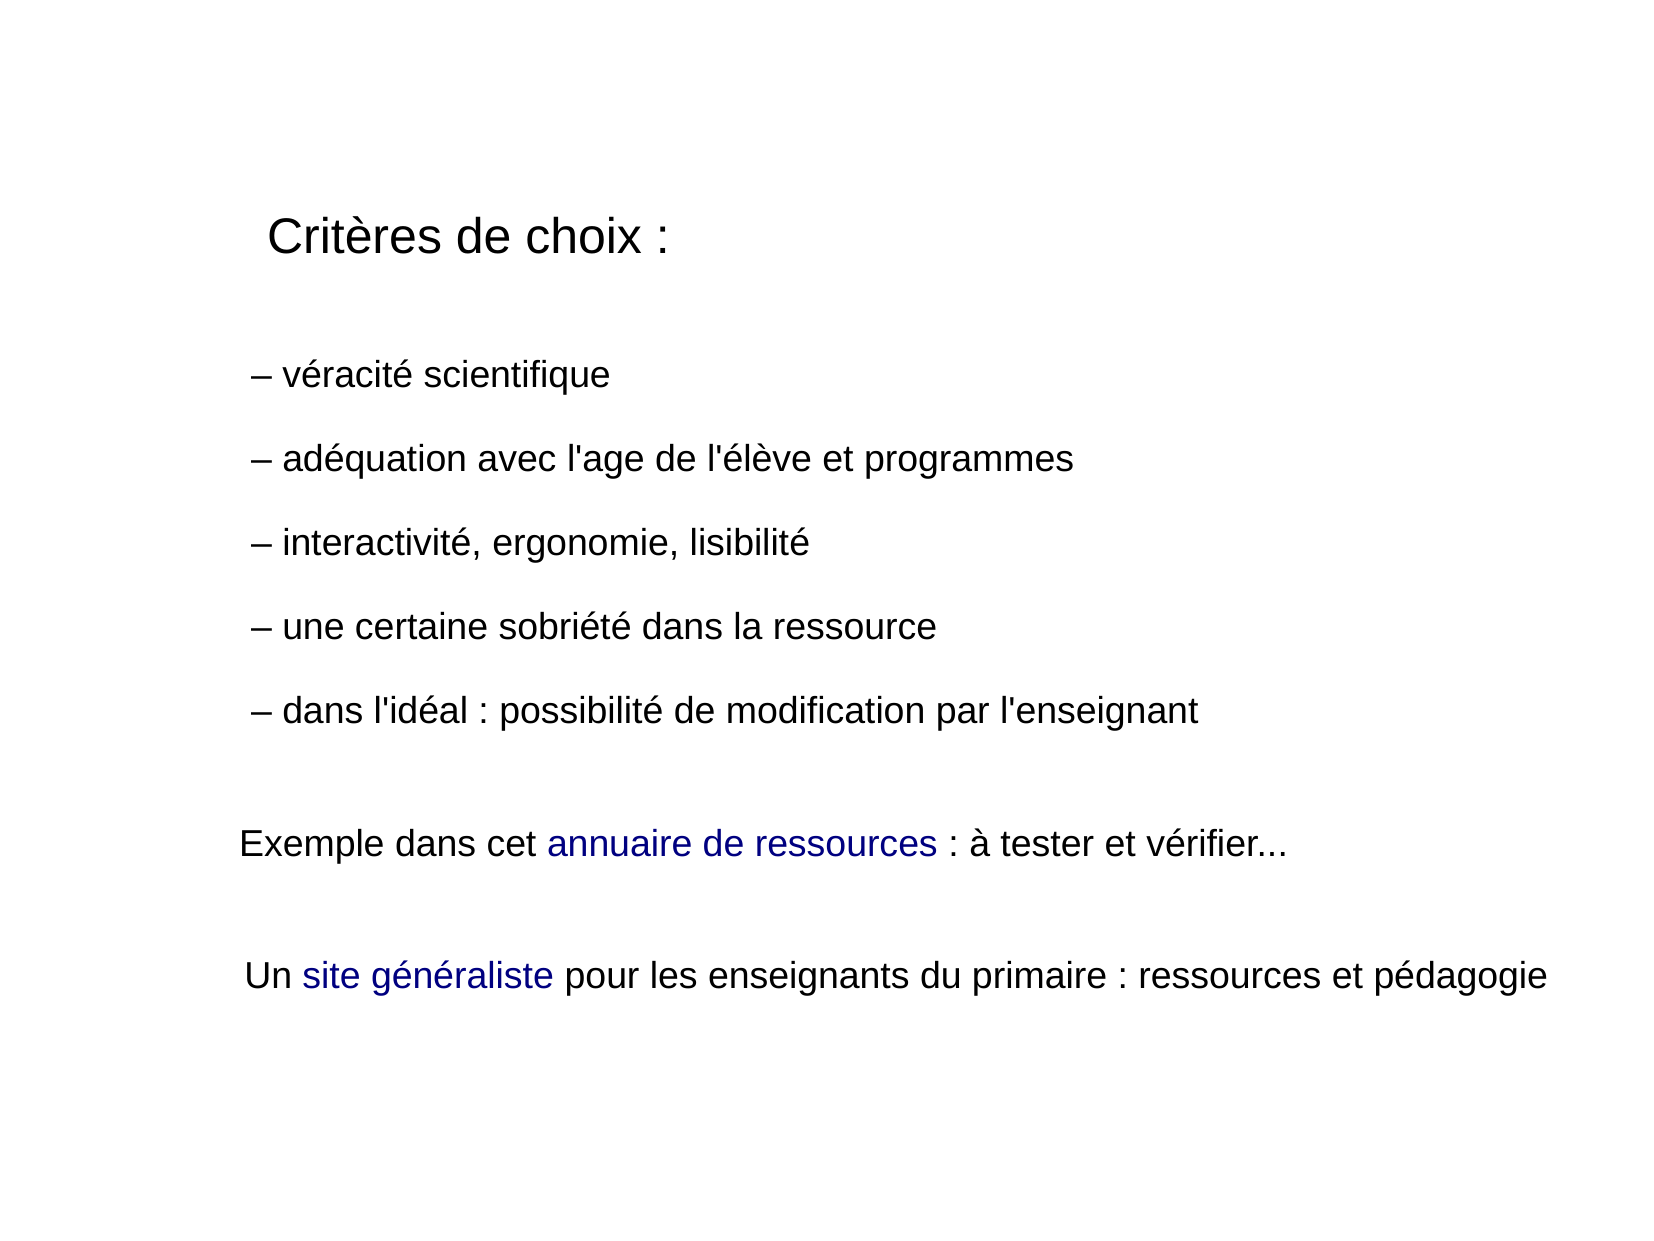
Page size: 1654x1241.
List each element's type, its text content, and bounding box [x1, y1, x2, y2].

text_box Critères de choix : [252, 200, 686, 272]
text_box – véracité scientifique – adéquation avec l'age de l'élève et programmes – interactivité, ergonomie, lisibilité – une certaine sobriété dans la ressource – dans l'idéal : possibilité de modification par l'enseignant [236, 248, 1335, 775]
text_box Exemple dans cet annuaire de ressources : à tester et vérifier... [224, 814, 1406, 872]
text_box Un site généraliste pour les enseignants du primaire : ressources et pédagogie [229, 947, 1612, 1046]
